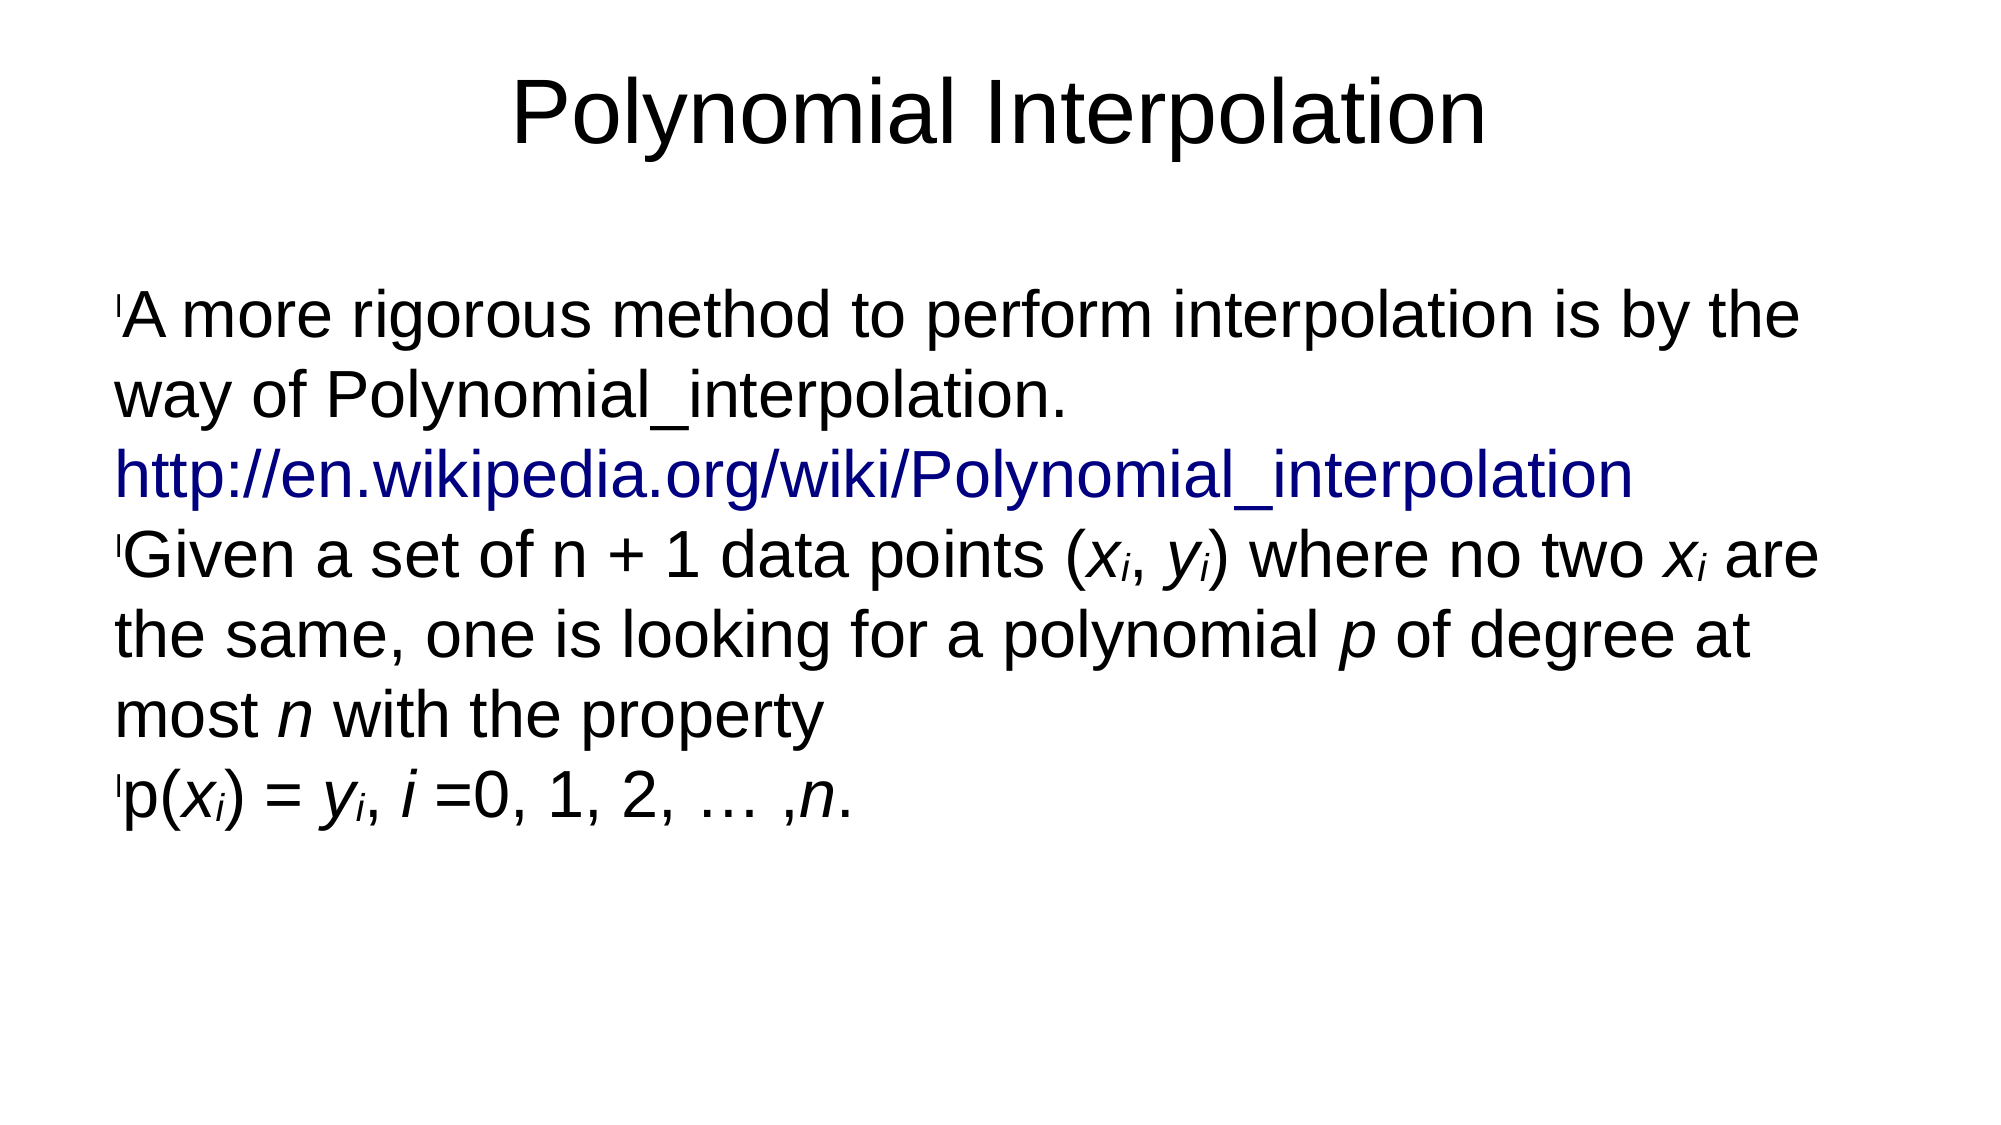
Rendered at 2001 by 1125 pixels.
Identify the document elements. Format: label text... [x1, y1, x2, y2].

text_box Polynomial Interpolation [99, 44, 1900, 233]
text_box A more rigorous method to perform interpolation is by the way of Polynomial_interpolation. http://en.wikipedia.org/wiki/Polynomial_interpolation Given a set of n + 1 data points (xi, yi) where no two xi are the same, one is looking for a polynomial p of degree at most n with the property p(xi) = yi, i =0, 1, 2, … ,n. [99, 263, 1900, 916]
